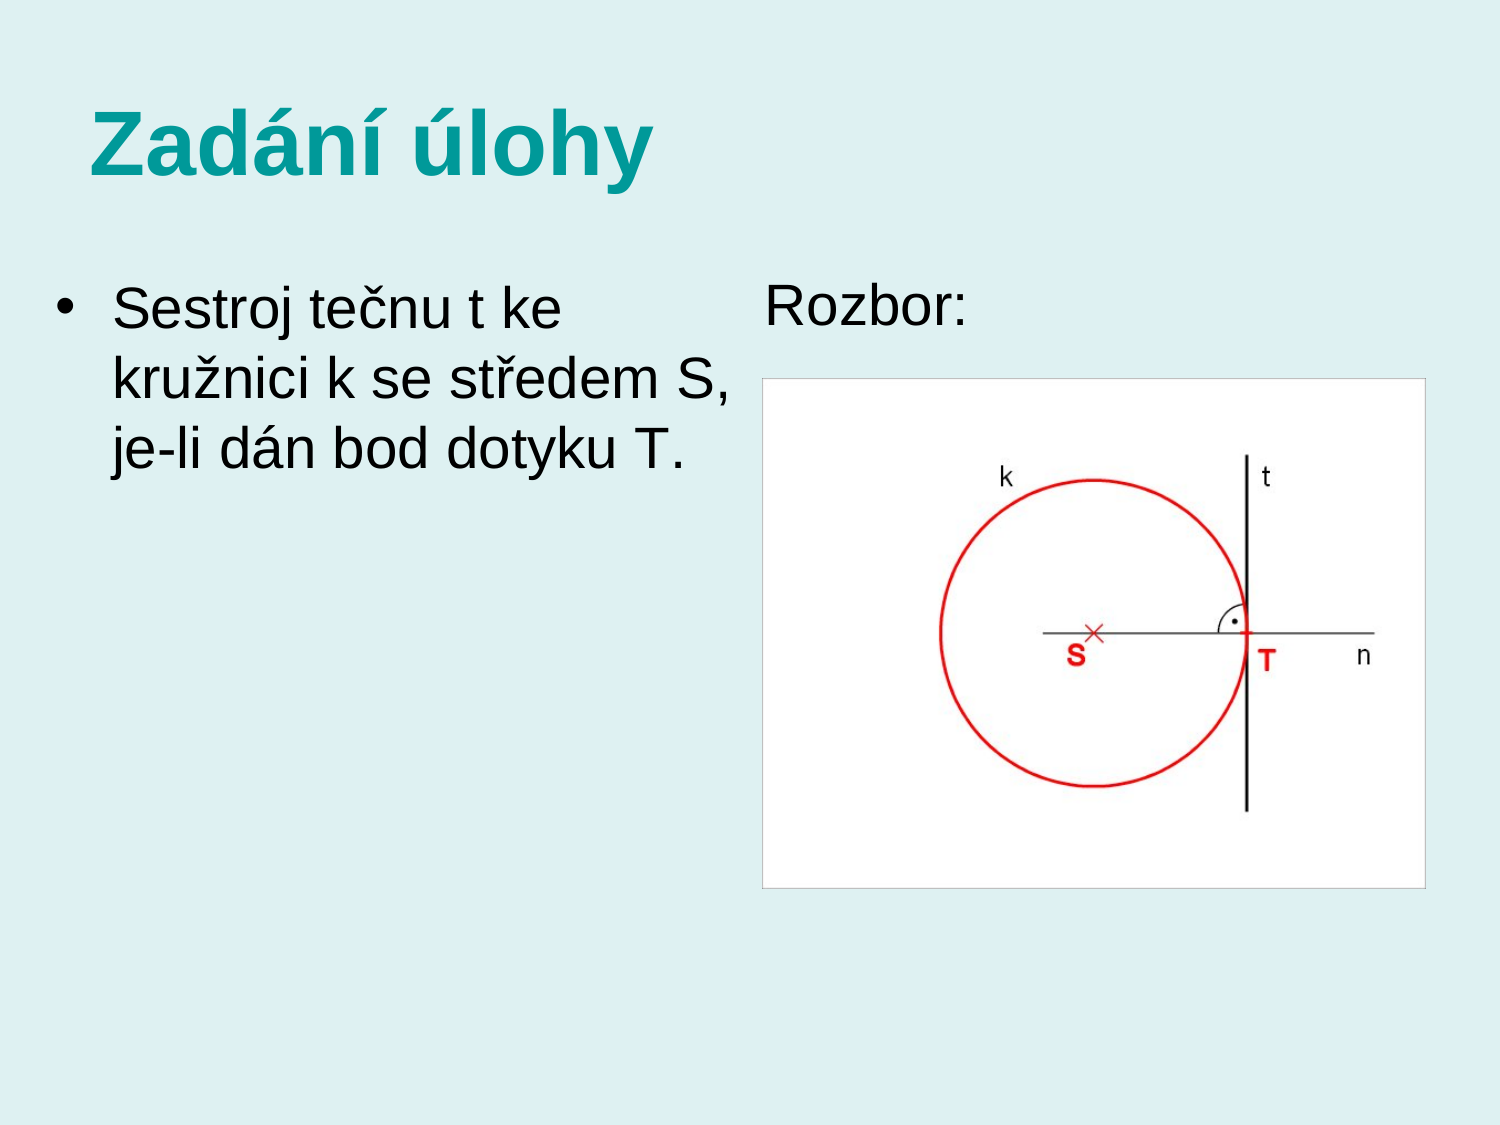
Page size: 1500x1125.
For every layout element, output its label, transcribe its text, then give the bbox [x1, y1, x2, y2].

text_box Rozbor: [749, 259, 1105, 345]
title Zadání úlohy [75, 45, 1426, 233]
list Sestroj tečnu t ke kružnici k se středem S, je-li dán bod dotyku T. [41, 262, 750, 1006]
picture [762, 378, 1426, 889]
